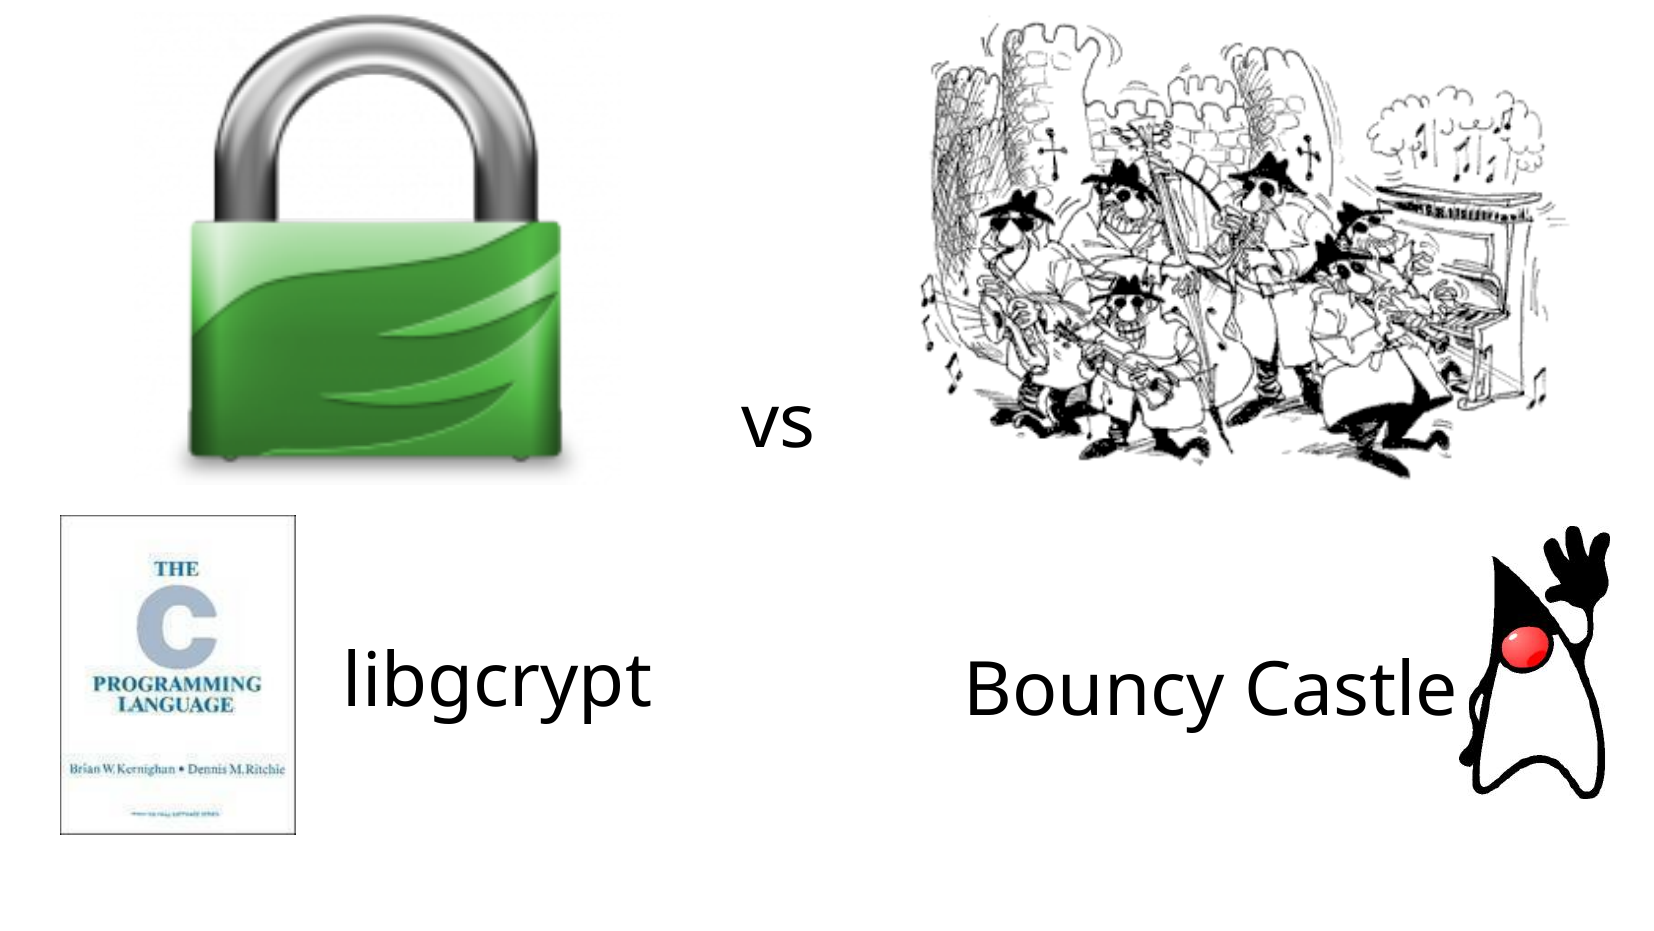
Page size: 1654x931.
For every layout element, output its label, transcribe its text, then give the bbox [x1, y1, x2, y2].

text_box libgcrypt [328, 618, 651, 722]
text_box vs [726, 359, 833, 462]
picture [914, 10, 1574, 488]
picture [134, 12, 621, 485]
text_box Bouncy Castle [948, 628, 1459, 731]
picture [60, 515, 296, 835]
picture [1459, 526, 1610, 799]
